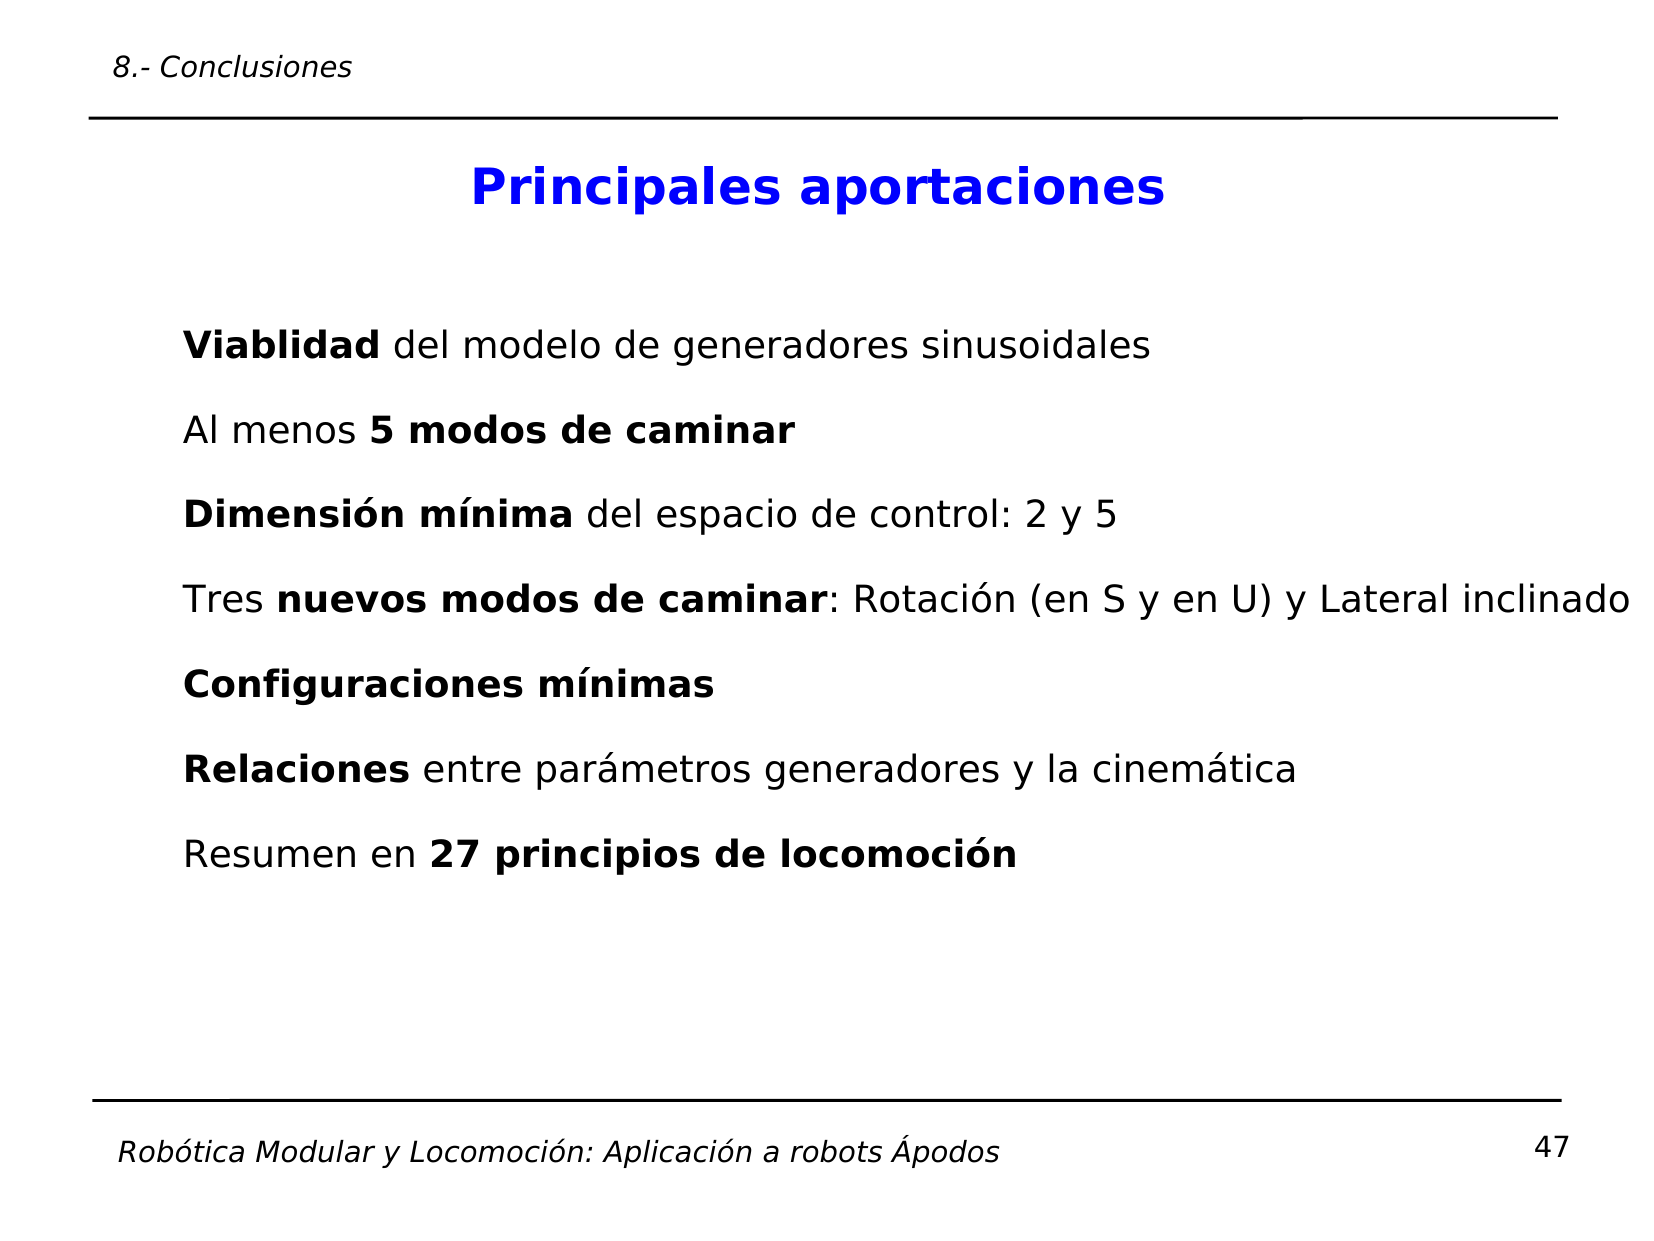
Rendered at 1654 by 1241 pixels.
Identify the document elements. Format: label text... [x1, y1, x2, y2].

text_box 8.- Conclusiones [97, 42, 368, 93]
text_box Viablidad del modelo de generadores sinusoidales Al menos 5 modos de caminar Dimensión mínima del espacio de control: 2 y 5 Tres nuevos modos de caminar: Rotación (en S y en U) y Lateral inclinado Configuraciones mínimas Relaciones entre parámetros generadores y la cinemática Resumen en 27 principios de locomoción [156, 316, 1631, 884]
text_box Principales aportaciones [455, 150, 1167, 224]
text_box Robótica Modular y Locomoción: Aplicación a robots Ápodos [103, 1127, 1017, 1177]
